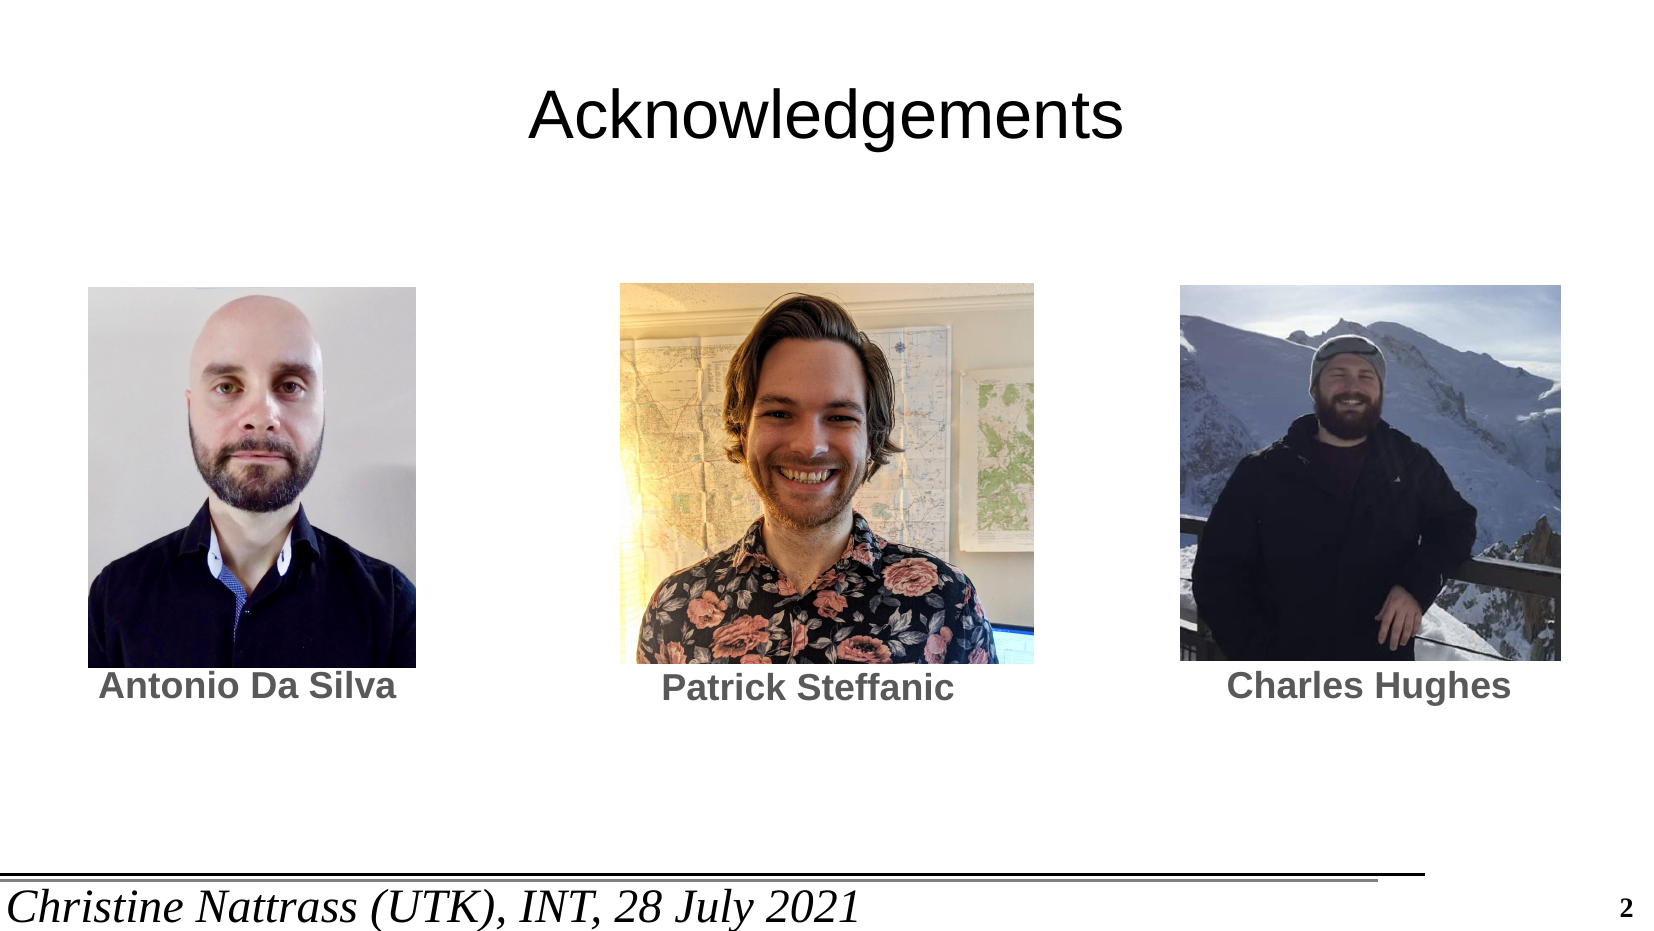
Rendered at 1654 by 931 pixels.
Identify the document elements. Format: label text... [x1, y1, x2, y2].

text_box Patrick Steffanic [646, 664, 1019, 720]
picture [1180, 285, 1561, 661]
title Acknowledgements [82, 37, 1571, 193]
picture [619, 283, 1034, 664]
text_box Charles Hughes [1211, 657, 1527, 715]
picture [88, 287, 416, 668]
text_box Antonio Da Silva [83, 657, 412, 715]
